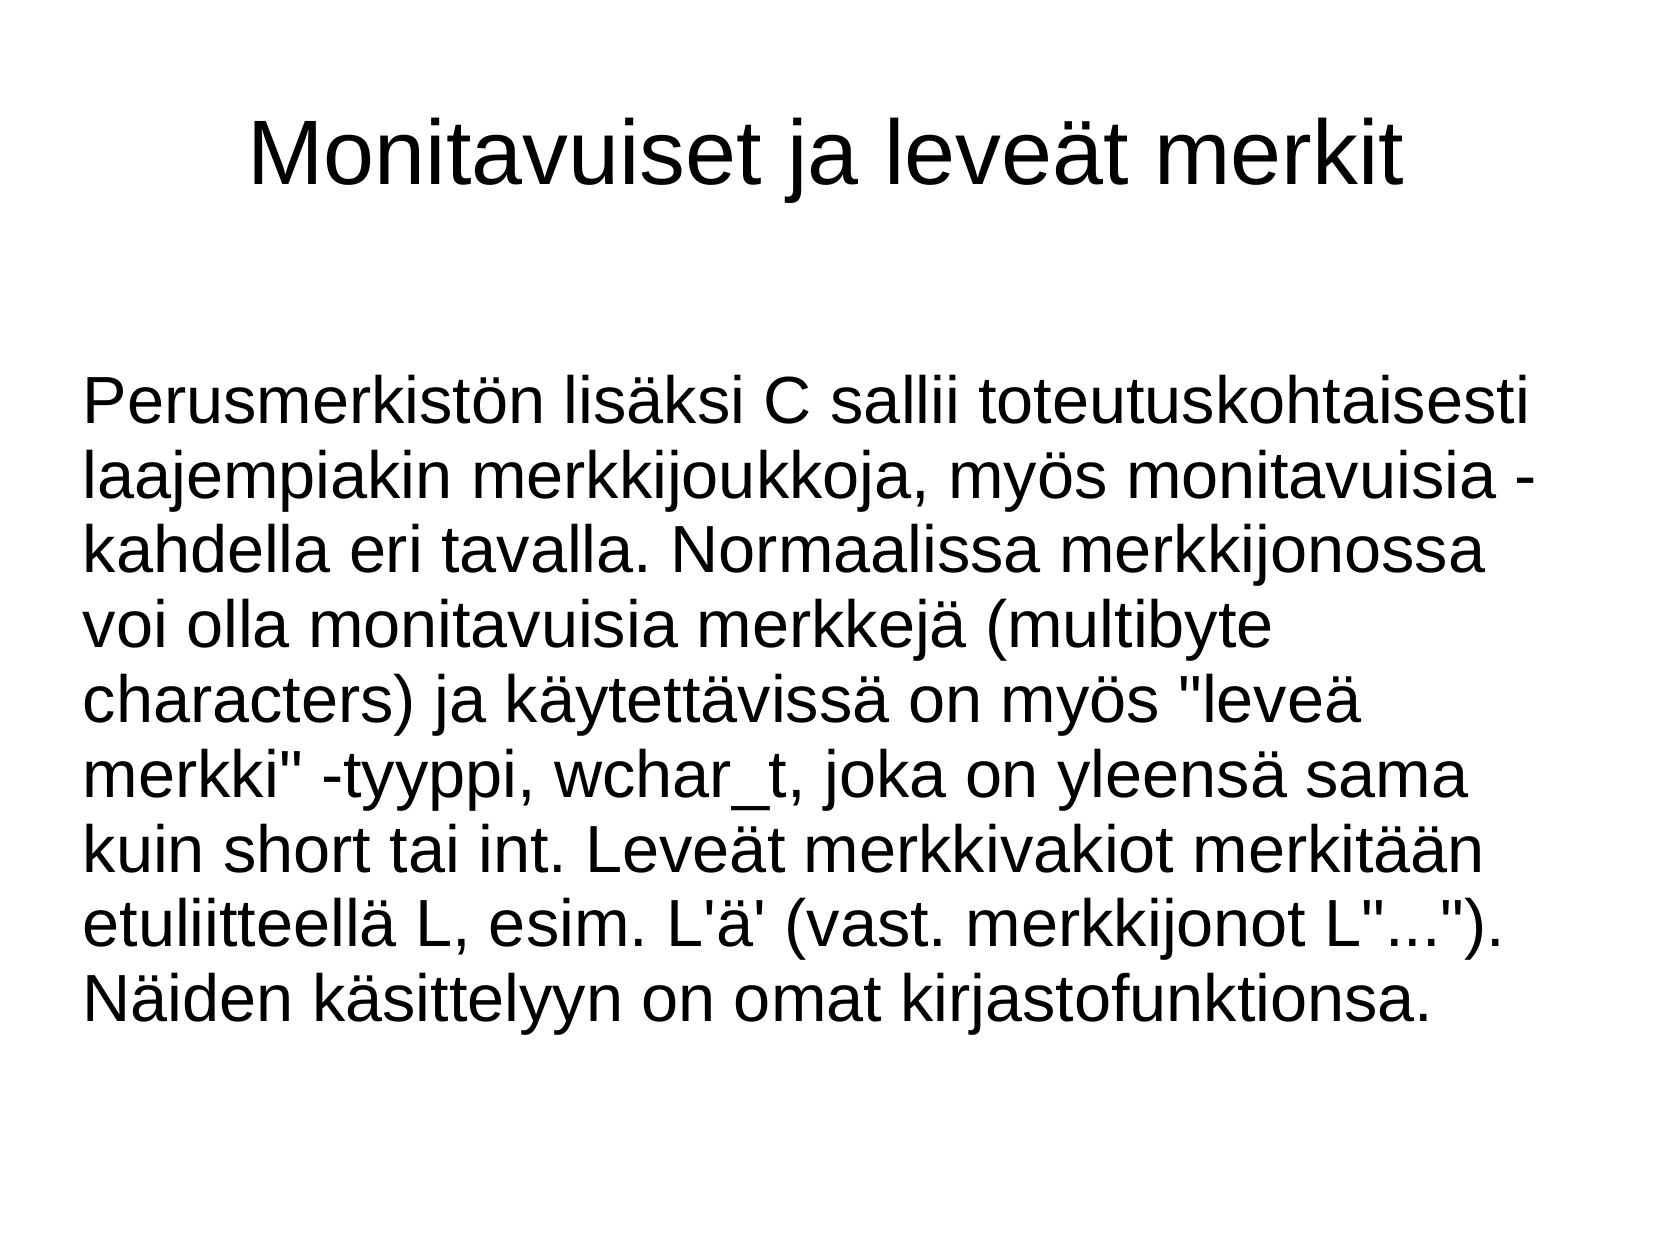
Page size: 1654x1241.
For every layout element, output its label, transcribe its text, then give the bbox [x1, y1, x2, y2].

subtitle Perusmerkistön lisäksi C sallii toteutuskohtaisesti laajempiakin merkkijoukkoja, myös monitavuisia - kahdella eri tavalla. Normaalissa merkkijonossa voi olla monitavuisia merkkejä (multibyte characters) ja käytettävissä on myös "leveä merkki" -tyyppi, wchar_t, joka on yleensä sama kuin short tai int. Leveät merkkivakiot merkitään etuliitteellä L, esim. L'ä' (vast. merkkijonot L"..."). Näiden käsittelyyn on omat kirjastofunktionsa. [82, 297, 1571, 1102]
title Monitavuiset ja leveät merkit [82, 56, 1571, 250]
